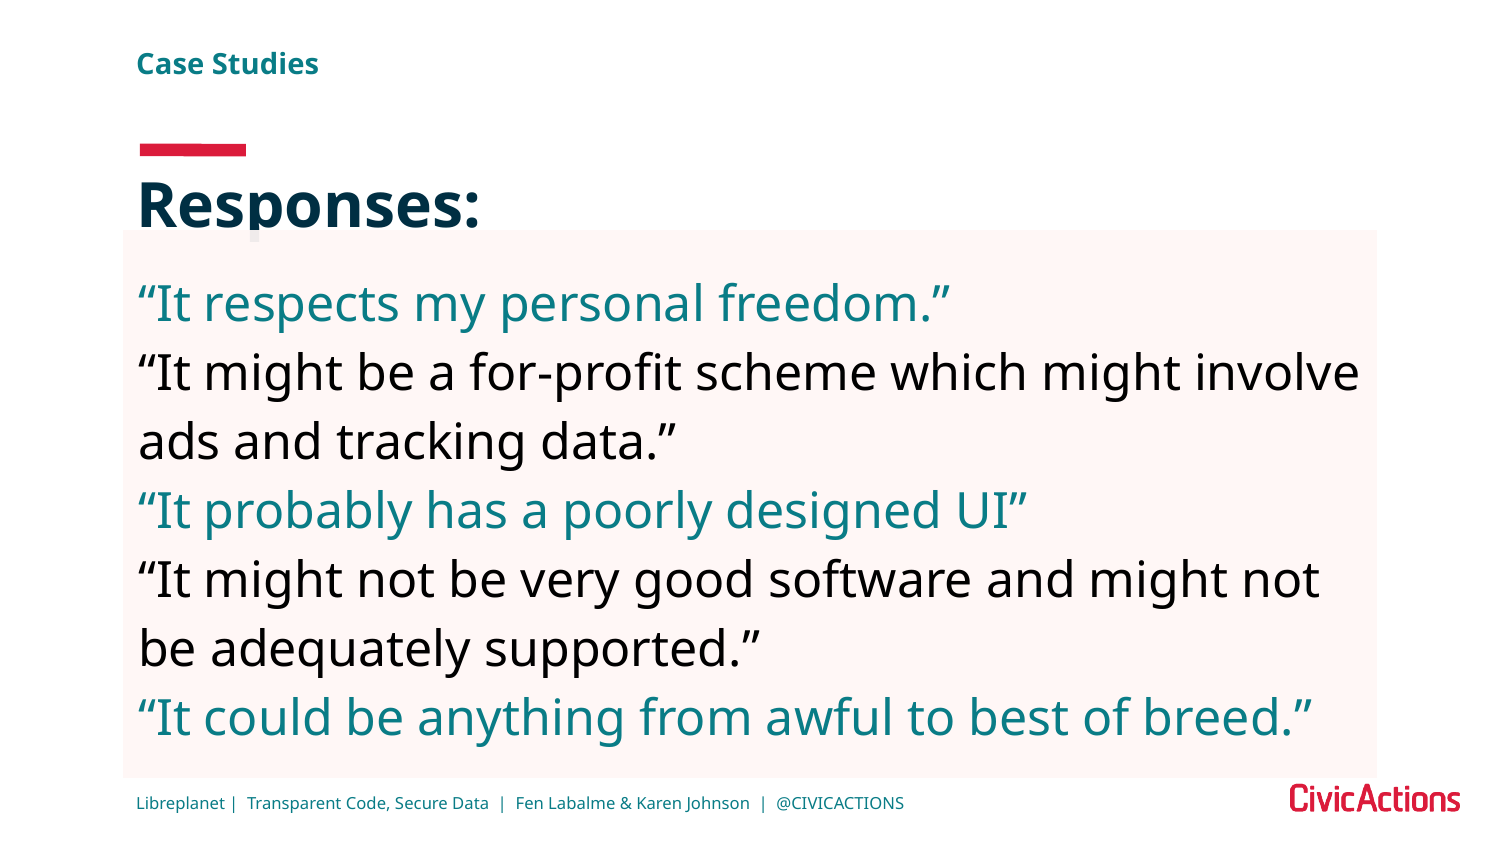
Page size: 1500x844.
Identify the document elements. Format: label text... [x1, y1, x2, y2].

text_box Libreplanet | Transparent Code, Secure Data | Fen Labalme & Karen Johnson | @CIVICACTIONS [121, 778, 1467, 817]
list Responses: [121, 150, 1375, 479]
text_box “It respects my personal freedom.” “It might be a for-profit scheme which might involve ads and tracking data.” “It probably has a poorly designed UI” “It might not be very good software and might not be adequately supported.” “It could be anything from awful to best of breed.” [123, 230, 1377, 778]
title Case Studies [121, 30, 1375, 112]
